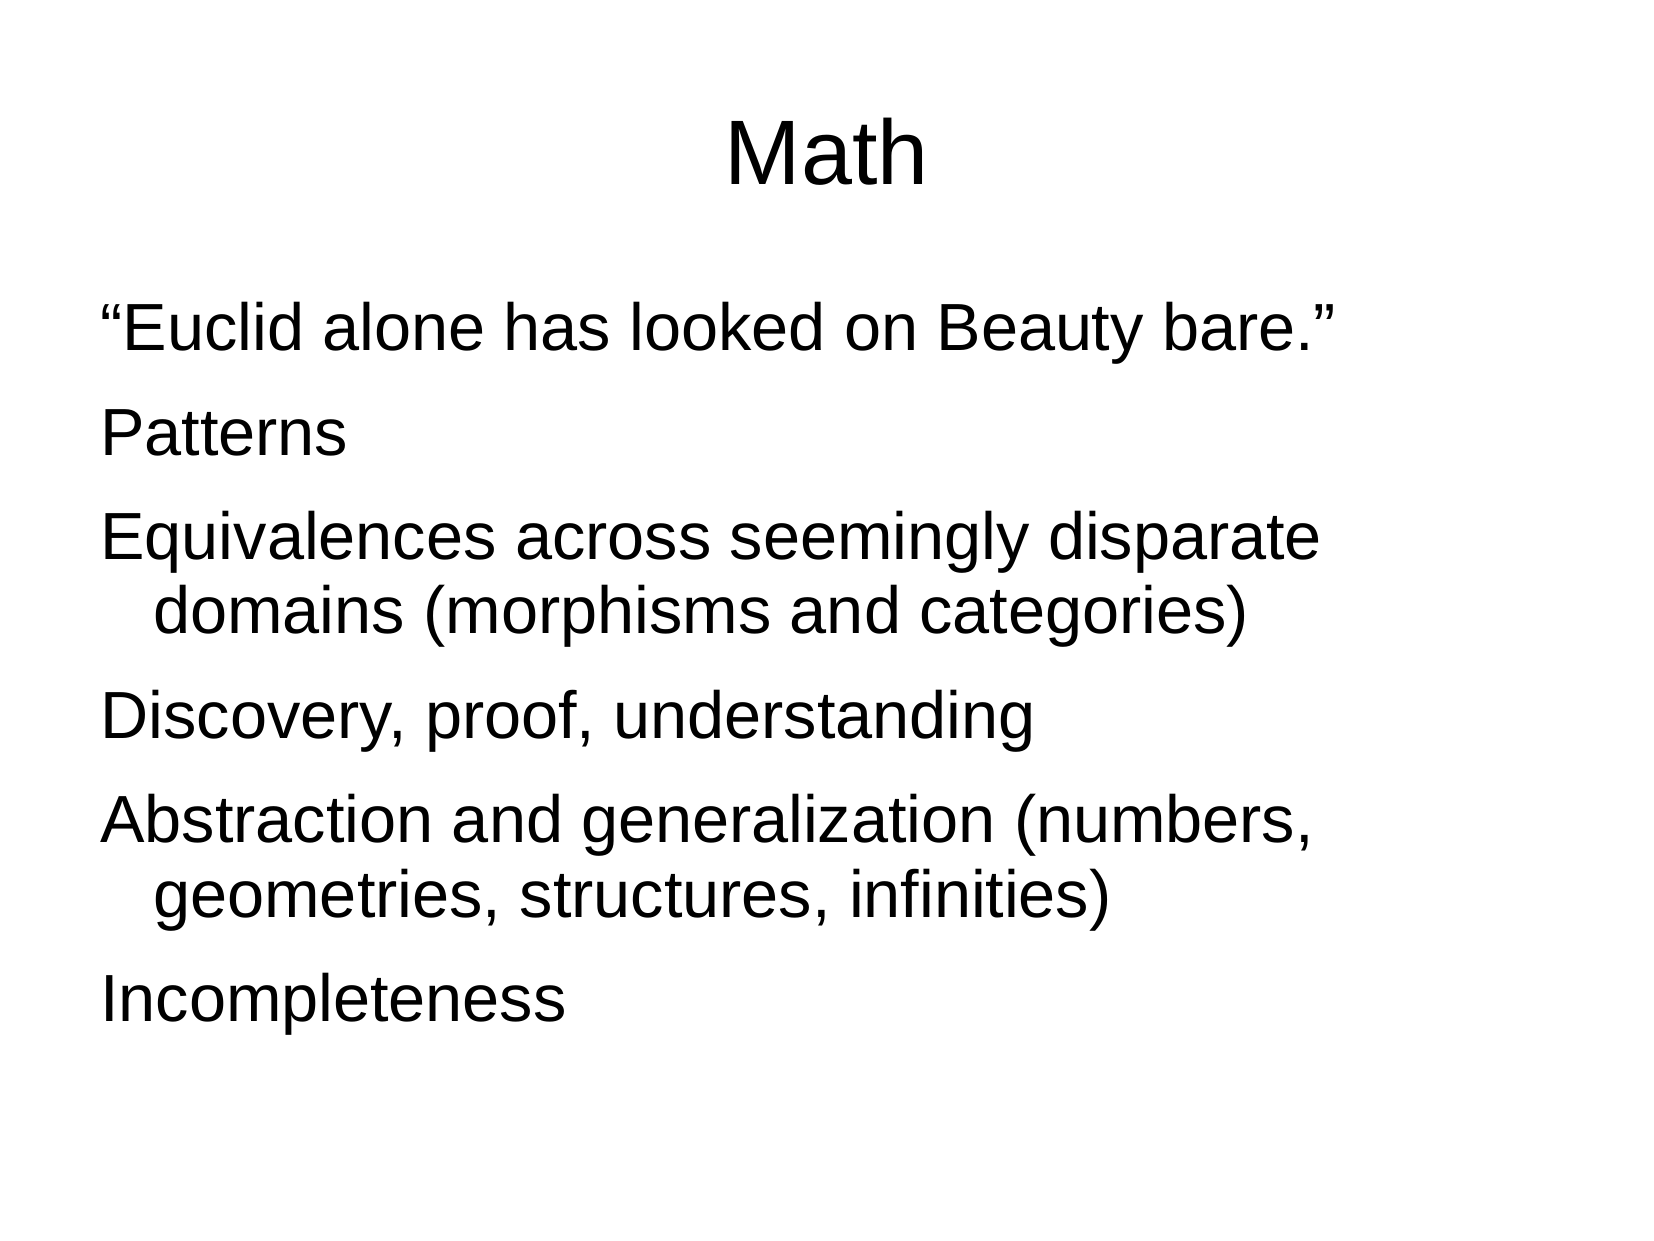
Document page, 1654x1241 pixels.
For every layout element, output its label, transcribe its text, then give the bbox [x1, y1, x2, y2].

title Math [82, 56, 1571, 250]
list “Euclid alone has looked on Beauty bare.” Patterns Equivalences across seemingly disparate domains (morphisms and categories) Discovery, proof, understanding Abstraction and generalization (numbers, geometries, structures, infinities) Incompleteness [82, 290, 1571, 1094]
